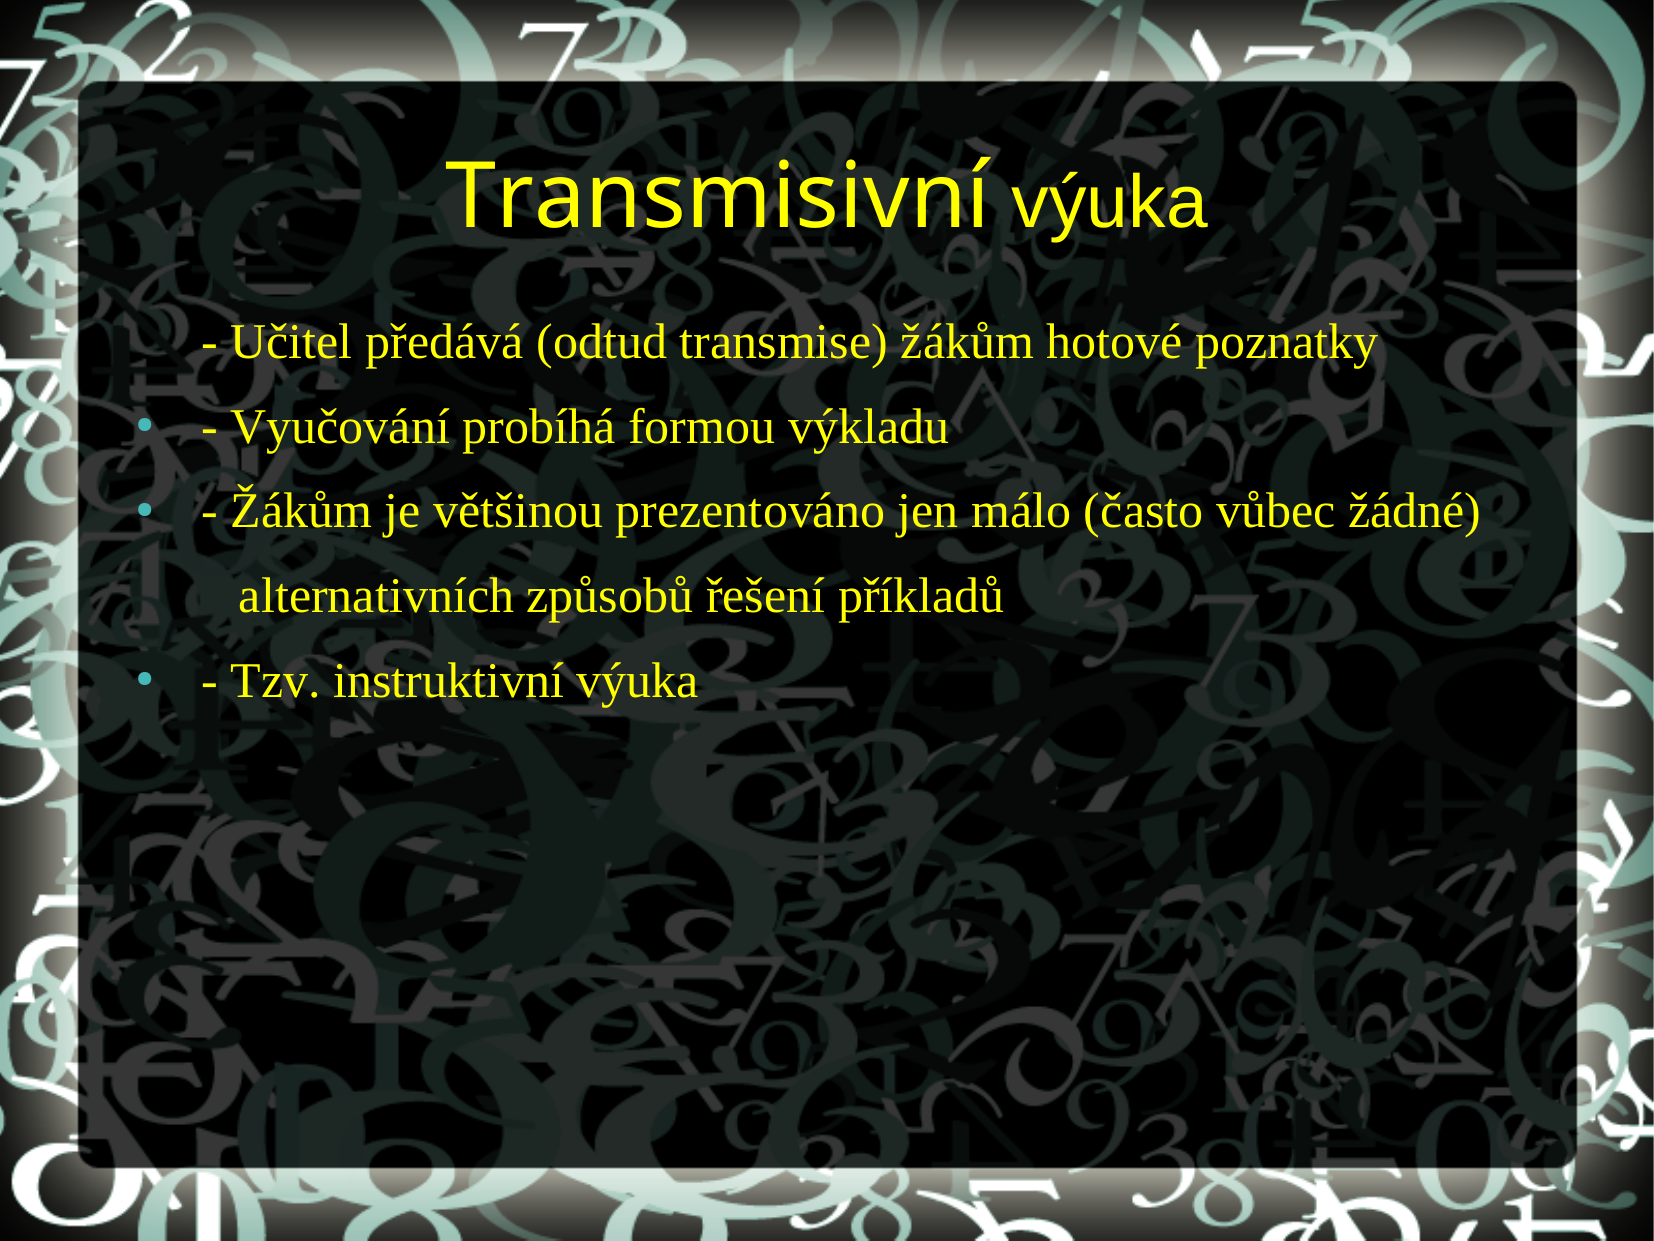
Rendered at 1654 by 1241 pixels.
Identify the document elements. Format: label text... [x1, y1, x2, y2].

title Transmisivní výuka [82, 88, 1571, 296]
picture [0, 0, 1654, 1241]
list - Učitel předává (odtud transmise) žákům hotové poznatky - Vyučování probíhá formou výkladu - Žákům je většinou prezentováno jen málo (často vůbec žádné) alternativních způsobů řešení příkladů - Tzv. instruktivní výuka [118, 313, 1542, 1034]
